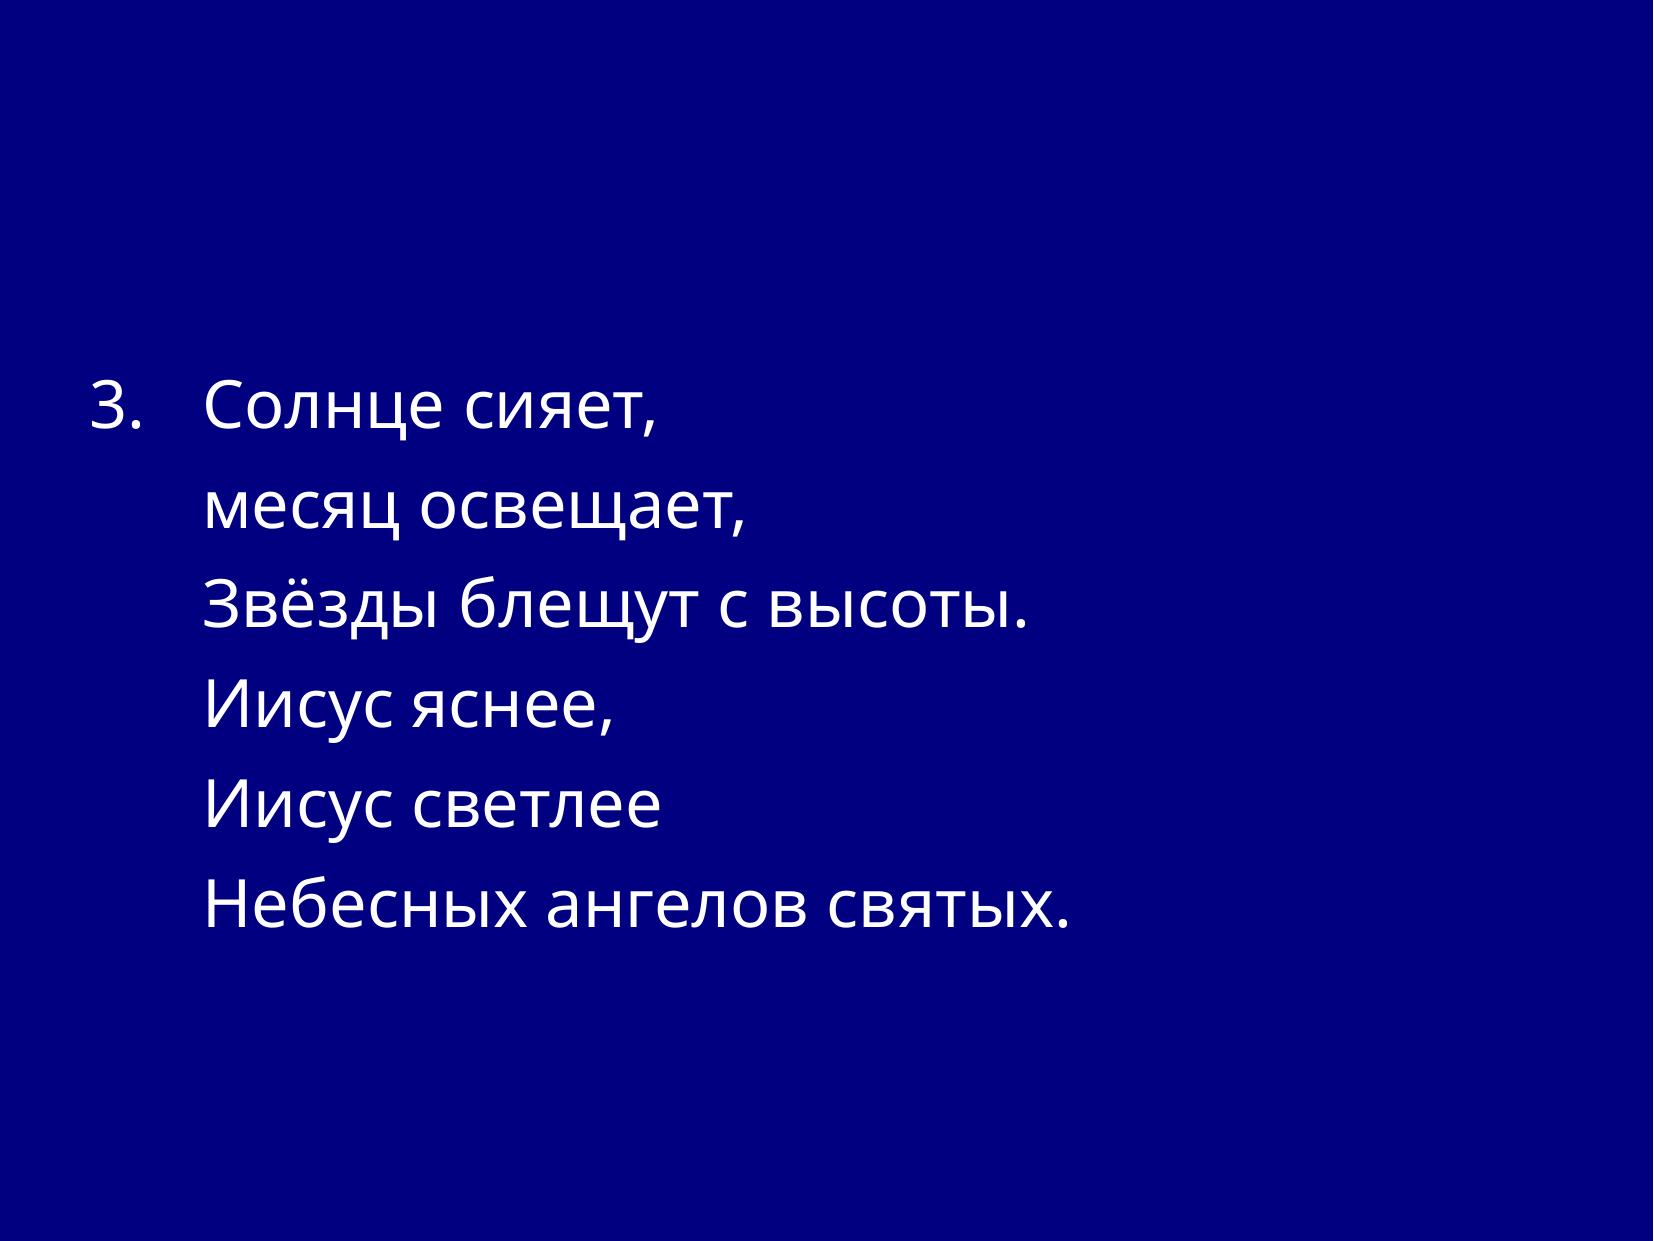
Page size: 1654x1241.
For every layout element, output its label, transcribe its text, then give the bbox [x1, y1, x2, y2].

text_box 3. Солнце сияет, месяц освещает, Звёзды блещут с высоты. Иисус яснее, Иисус светлее Небесных ангелов святых. [75, 150, 1576, 1163]
